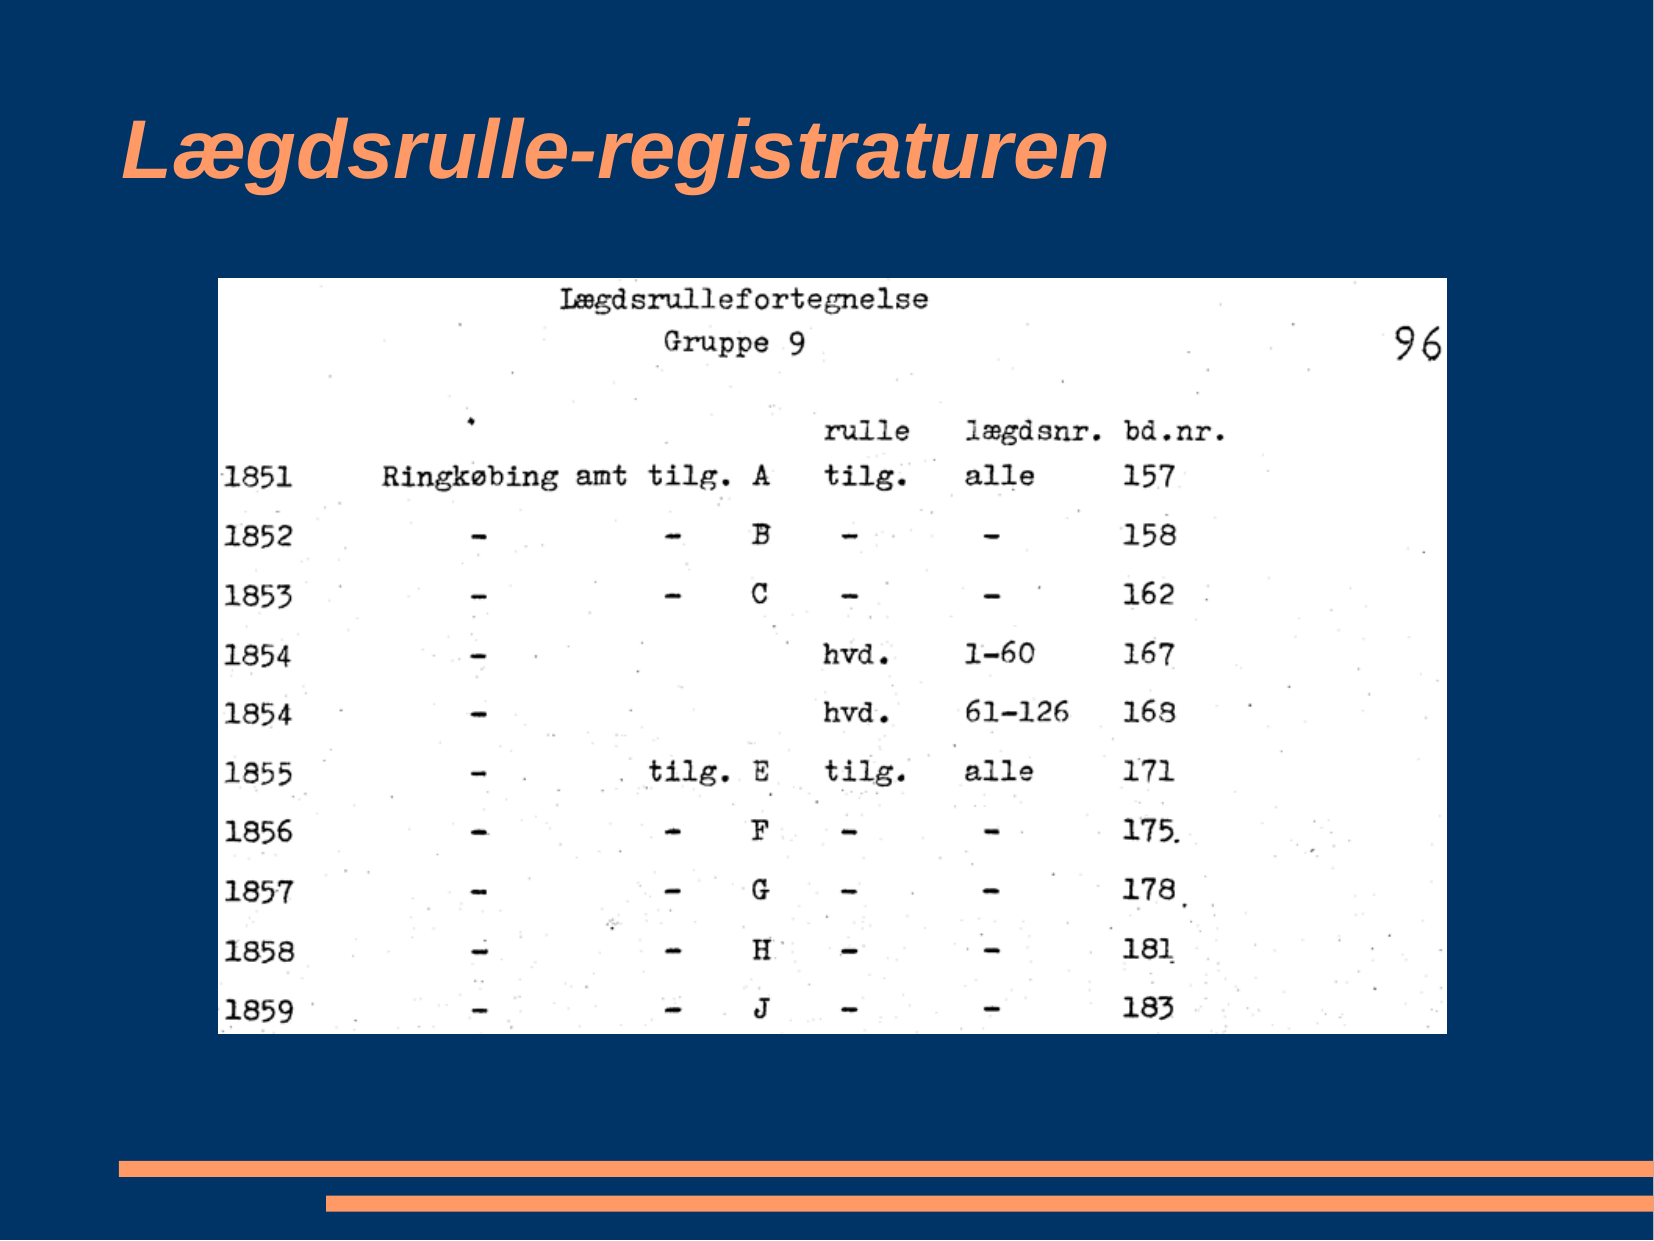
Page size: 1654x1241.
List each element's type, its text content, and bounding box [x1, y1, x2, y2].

title Lægdsrulle-registraturen [121, 53, 1534, 247]
picture [218, 278, 1447, 1034]
